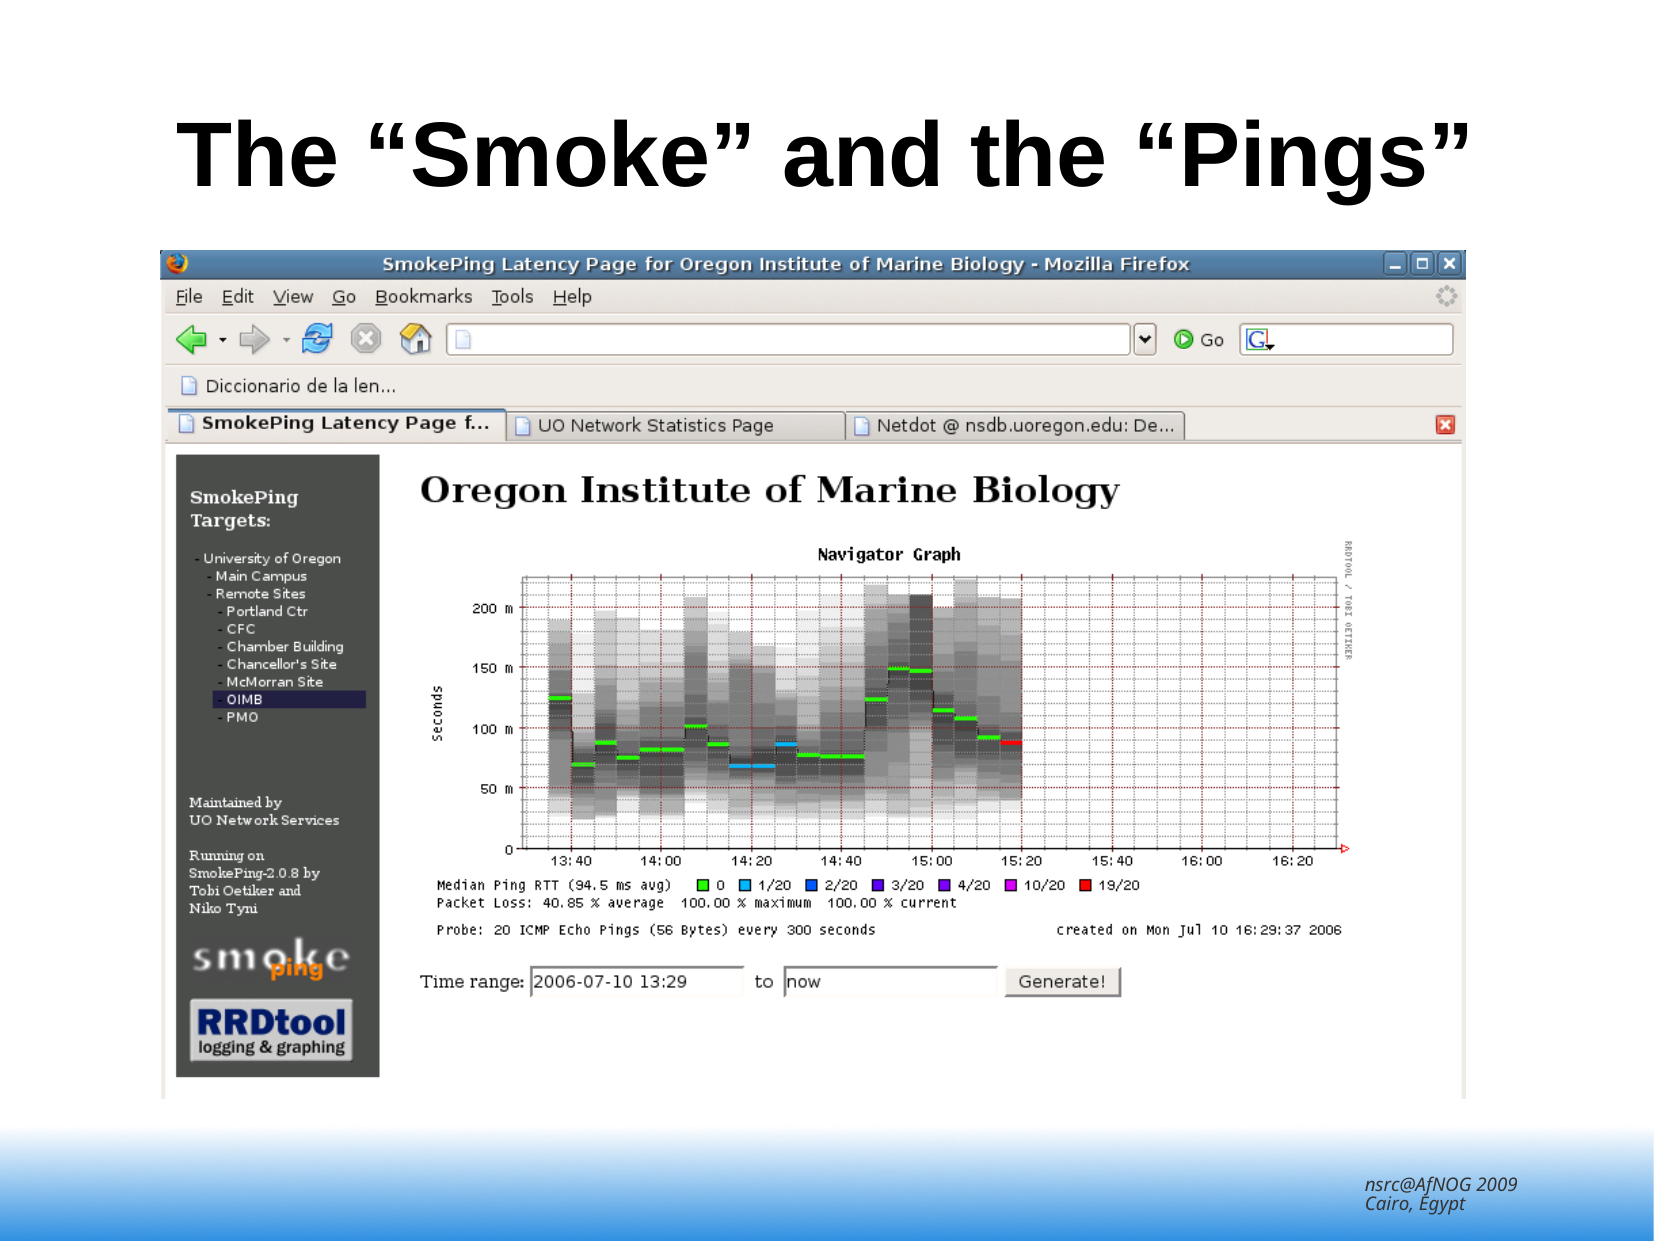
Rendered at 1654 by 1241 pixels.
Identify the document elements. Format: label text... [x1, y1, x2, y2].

title The “Smoke” and the “Pings” [82, 56, 1571, 249]
picture [160, 250, 1466, 1099]
picture [0, 1124, 1654, 1241]
